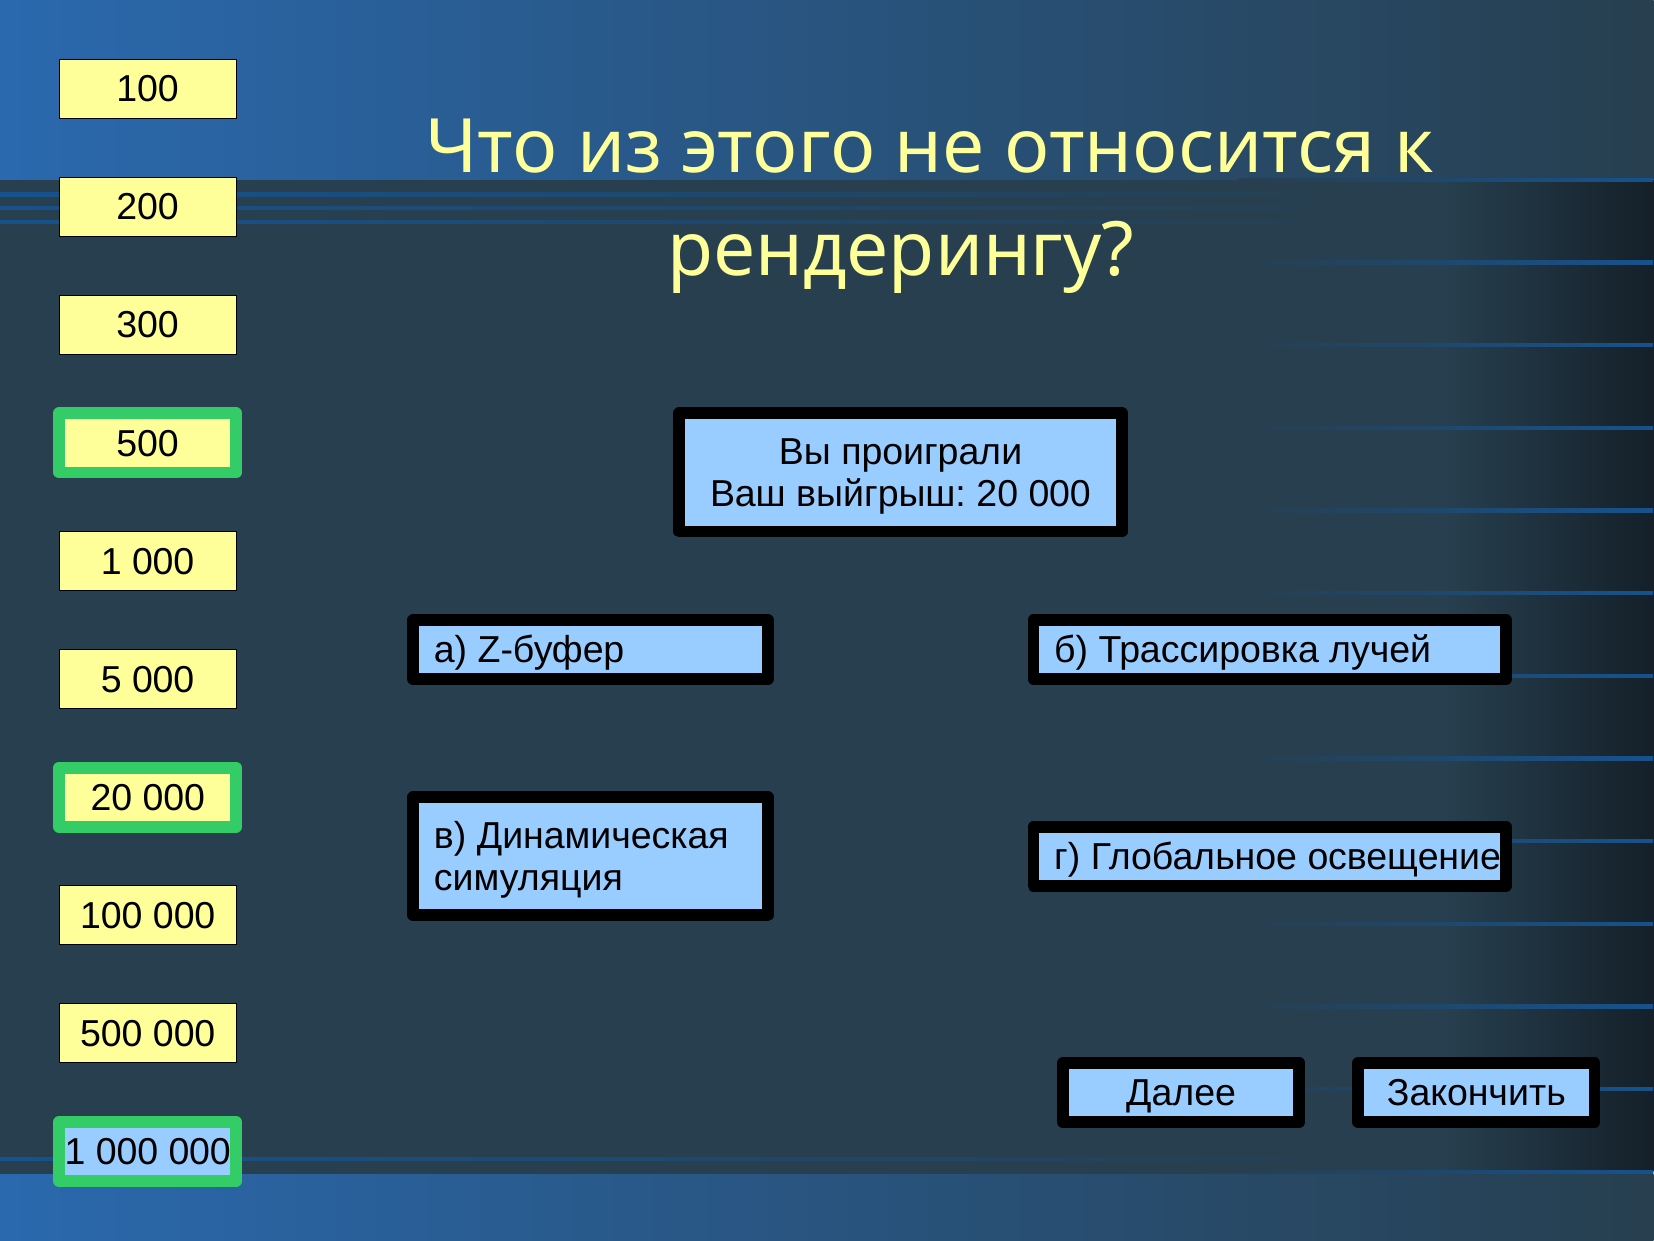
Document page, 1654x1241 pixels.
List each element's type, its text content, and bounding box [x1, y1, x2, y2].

text_box 500 000 [59, 1003, 237, 1063]
text_box Закончить [1358, 1062, 1595, 1123]
text_box а) Z-буфер [413, 620, 768, 680]
text_box 100 [59, 59, 237, 119]
text_box Что из этого не относится к рендерингу? [236, 84, 1625, 309]
text_box Далее [1062, 1062, 1300, 1123]
text_box 1 000 000 [59, 1122, 237, 1182]
text_box в) Динамическая симуляция [413, 797, 768, 916]
text_box 500 [59, 413, 237, 473]
text_box Вы проиграли Ваш выйгрыш: 20 000 [679, 413, 1123, 532]
text_box б) Трассировка лучей [1033, 620, 1506, 680]
text_box 5 000 [59, 649, 237, 709]
text_box 1 000 [59, 531, 237, 591]
text_box 200 [59, 177, 237, 237]
text_box г) Глобальное освещение [1033, 826, 1506, 886]
text_box 300 [59, 295, 237, 355]
text_box 100 000 [59, 885, 237, 945]
text_box 20 000 [59, 767, 237, 827]
